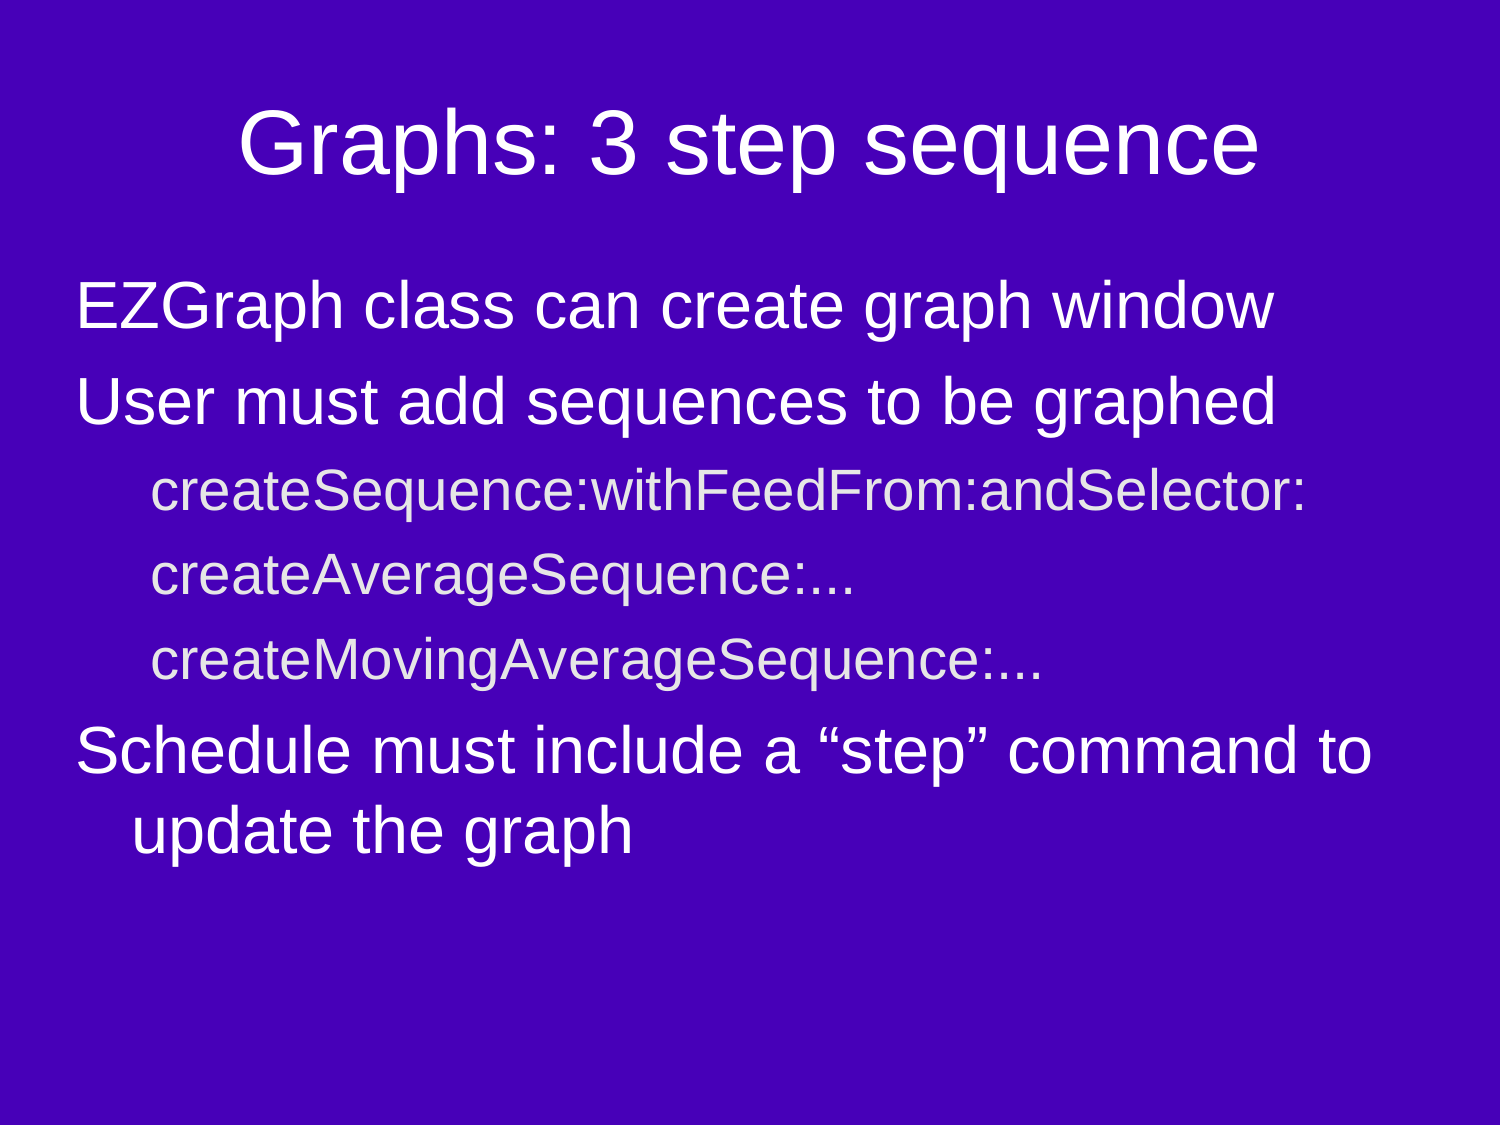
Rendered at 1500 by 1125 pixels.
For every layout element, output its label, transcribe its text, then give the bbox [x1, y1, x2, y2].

title Graphs: 3 step sequence [75, 45, 1426, 233]
list EZGraph class can create graph window User must add sequences to be graphed createSequence:withFeedFrom:andSelector: createAverageSequence:... createMovingAverageSequence:... Schedule must include a “step” command to update the graph [75, 262, 1426, 1006]
